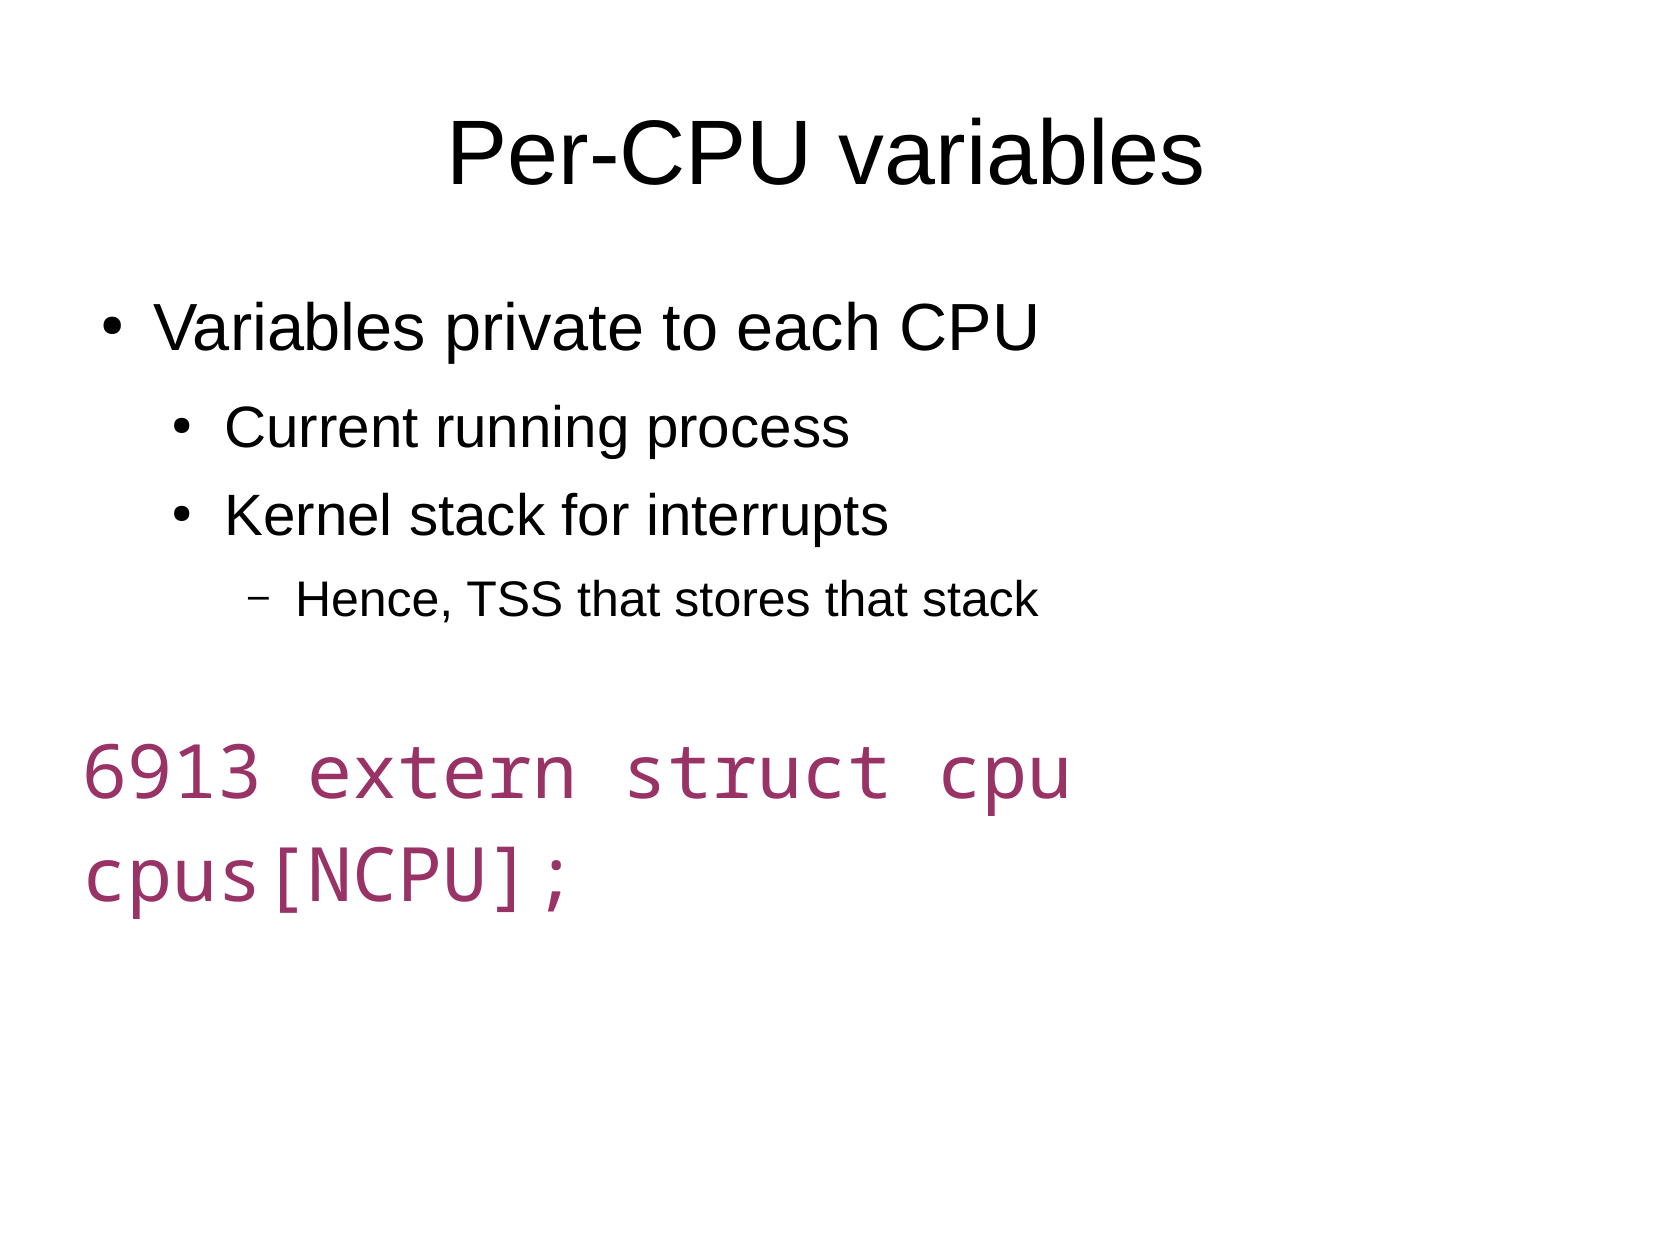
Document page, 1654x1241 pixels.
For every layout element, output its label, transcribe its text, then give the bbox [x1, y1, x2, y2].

list Variables private to each CPU Current running process Kernel stack for interrupts Hence, TSS that stores that stack 6913 extern struct cpu cpus[NCPU]; [82, 290, 1571, 1010]
title Per-CPU variables [82, 49, 1571, 257]
